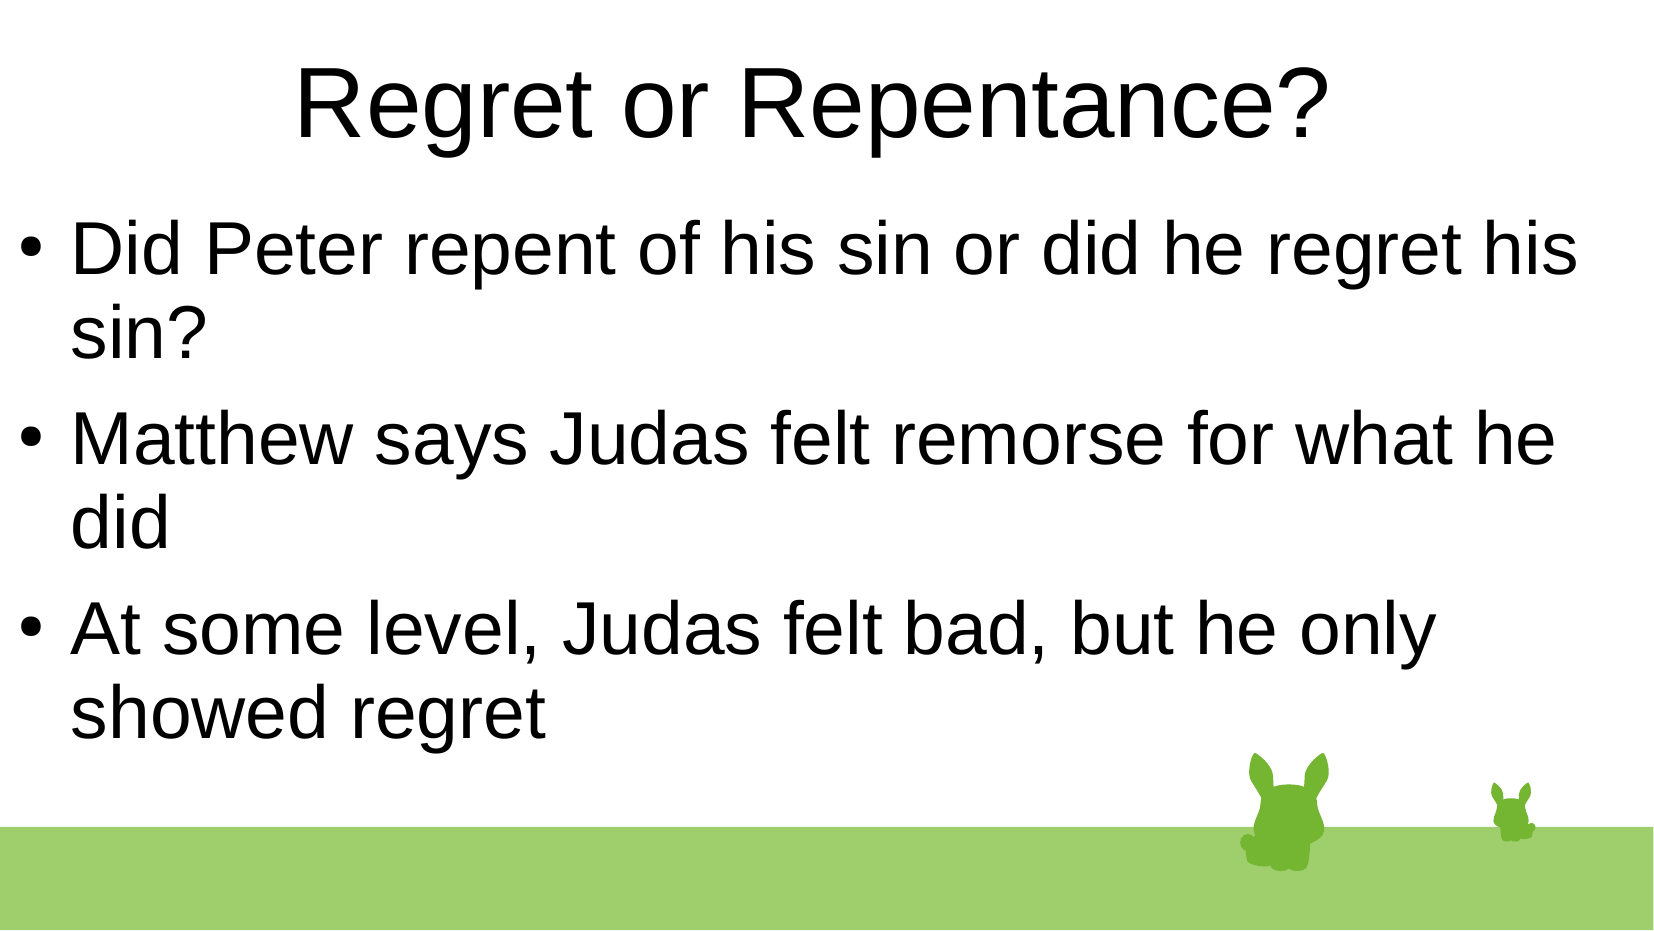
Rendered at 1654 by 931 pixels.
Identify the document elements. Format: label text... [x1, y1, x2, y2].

list Did Peter repent of his sin or did he regret his sin? Matthew says Judas felt remorse for what he did At some level, Judas felt bad, but he only showed regret [0, 206, 1613, 863]
title Regret or Repentance? [88, 29, 1565, 178]
